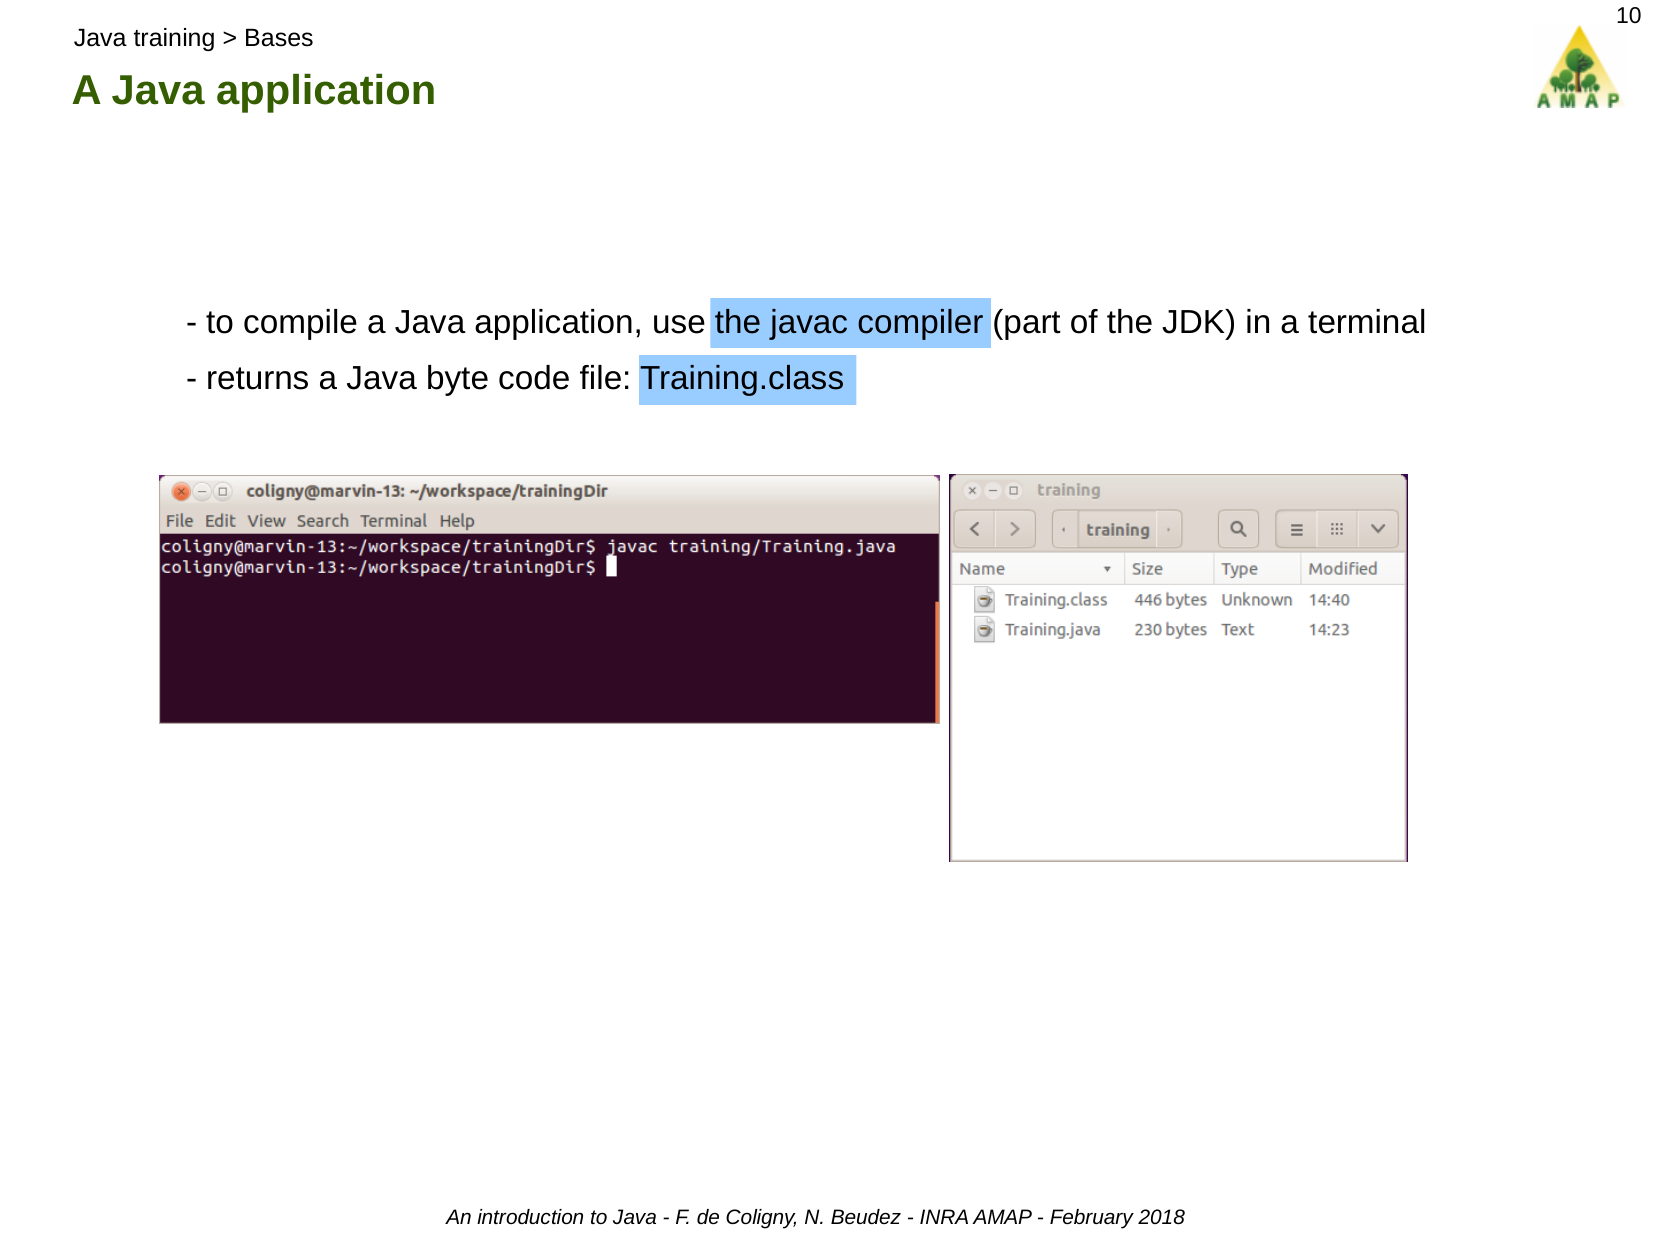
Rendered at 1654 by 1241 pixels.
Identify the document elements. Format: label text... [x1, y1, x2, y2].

picture [1533, 25, 1627, 108]
text_box Java training > Bases [59, 16, 1004, 60]
text_box - to compile a Java application, use the javac compiler (part of the JDK) in a terminal - returns a Java byte code file: Training.class [171, 278, 1613, 404]
picture [159, 475, 940, 724]
text_box A Java application [56, 59, 1120, 121]
picture [949, 474, 1408, 862]
